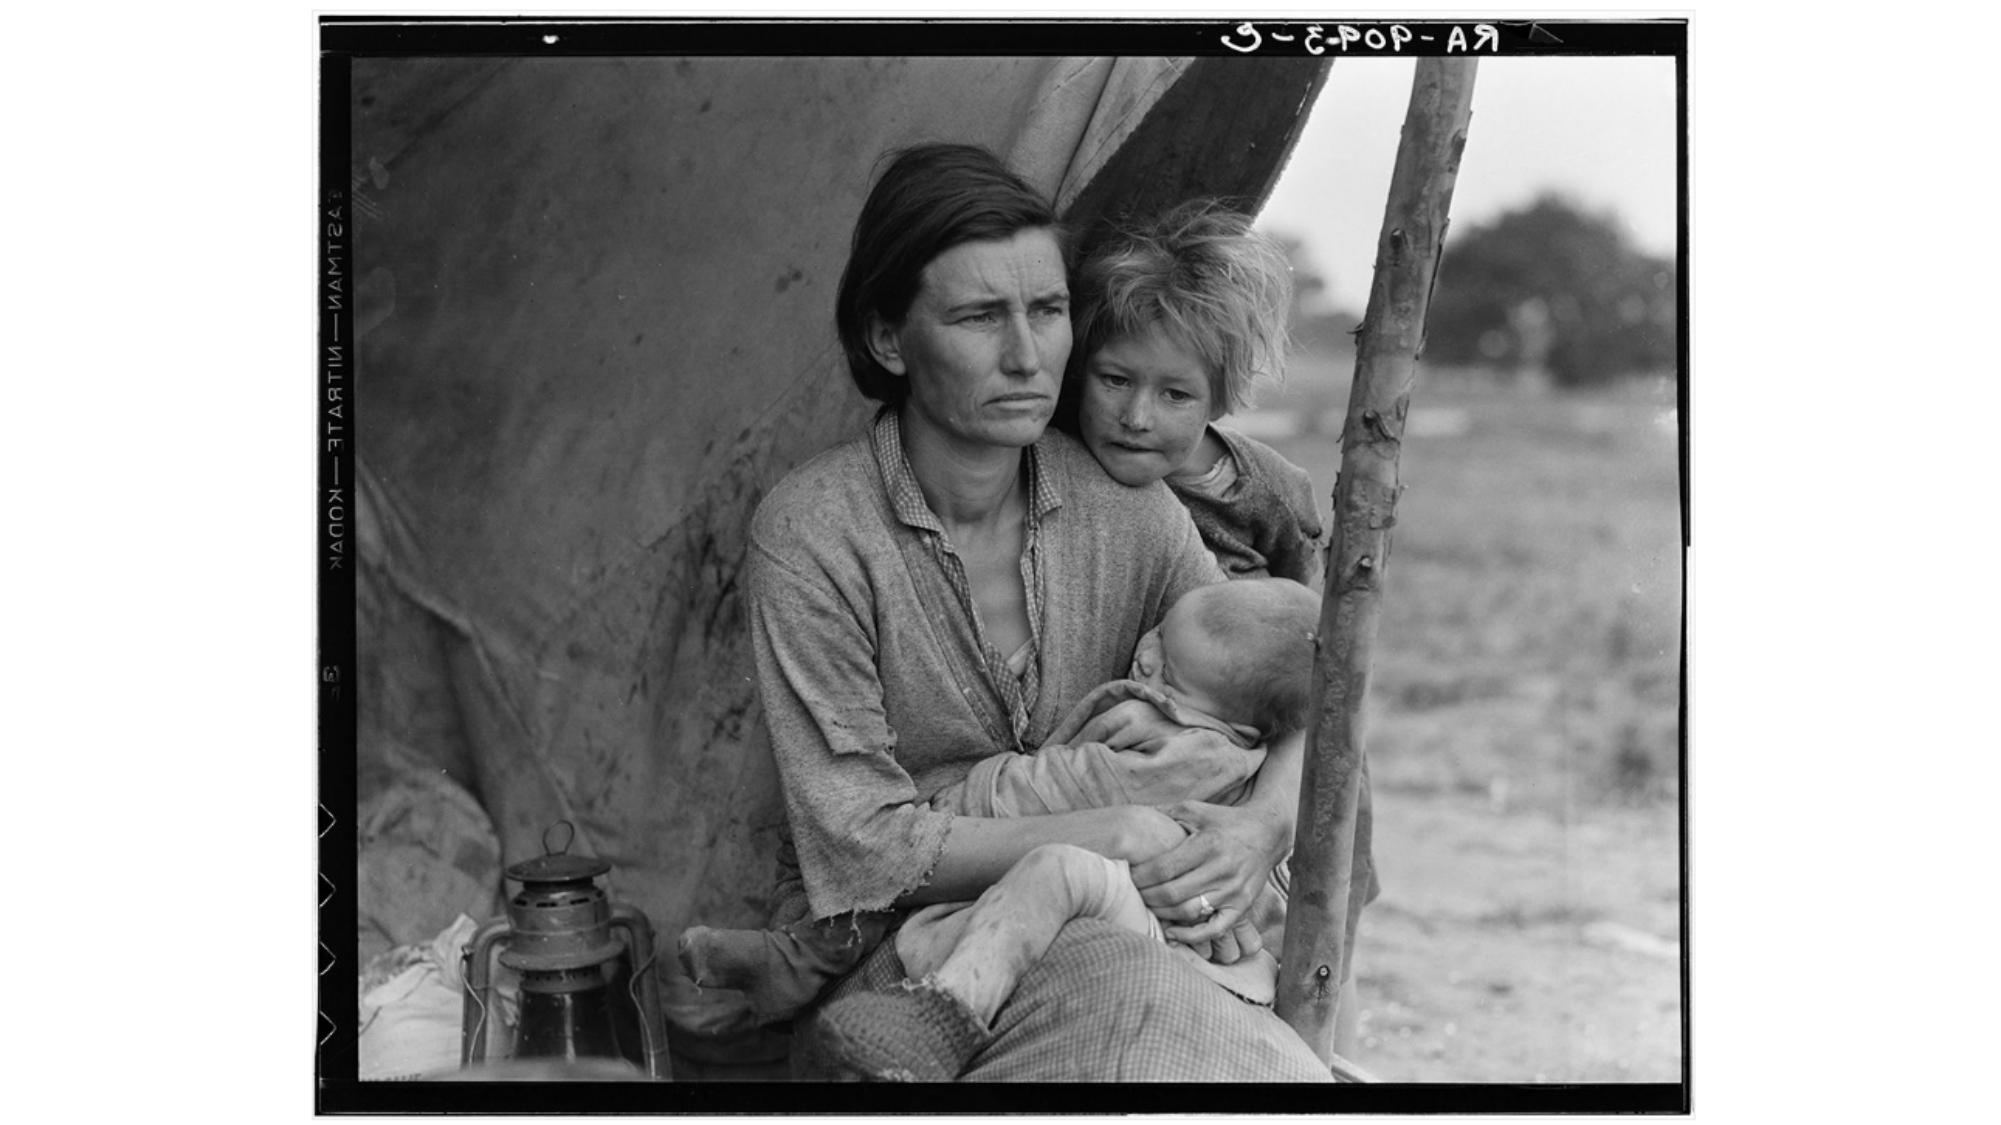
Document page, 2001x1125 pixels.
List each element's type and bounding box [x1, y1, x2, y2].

picture [284, 0, 1716, 1125]
